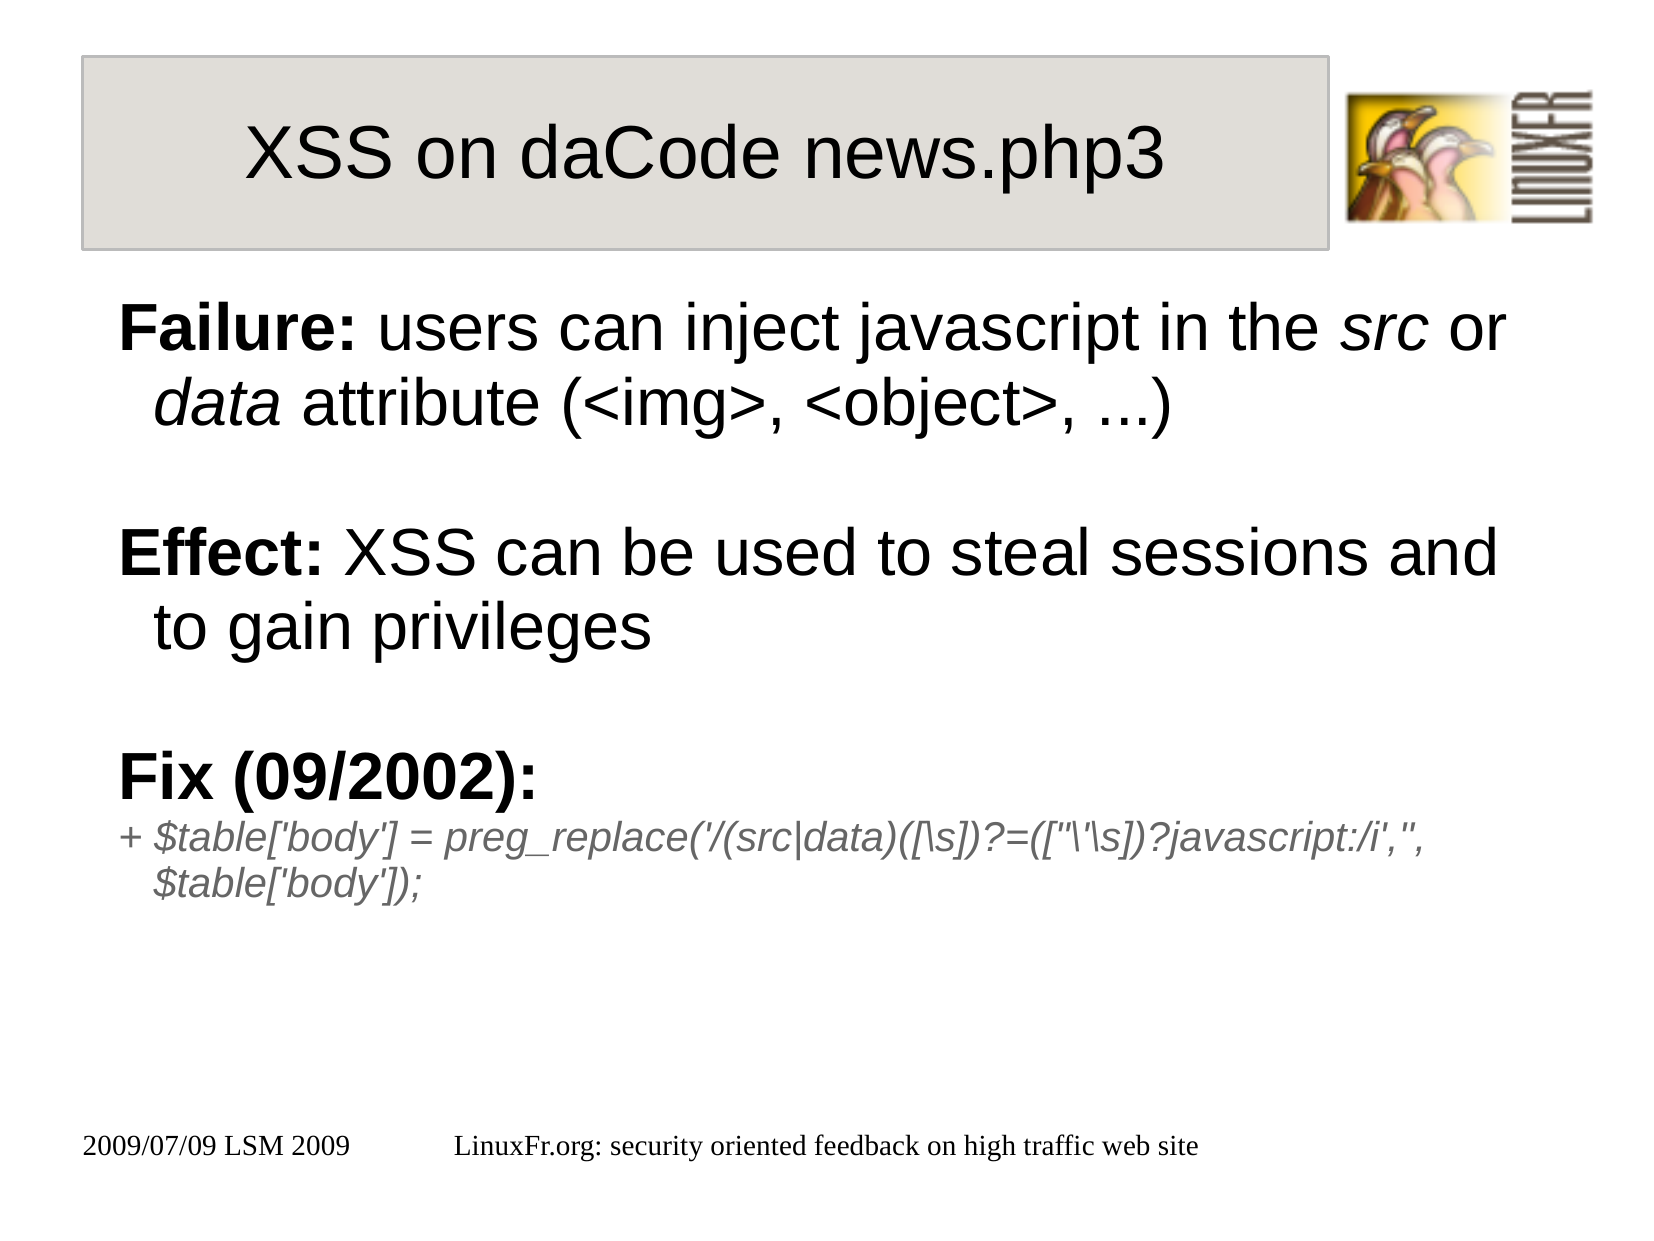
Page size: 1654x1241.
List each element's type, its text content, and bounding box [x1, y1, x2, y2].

subtitle Failure: users can inject javascript in the src or data attribute (<img>, <object>, ...) Effect: XSS can be used to steal sessions and to gain privileges Fix (09/2002): + $table['body'] = preg_replace('/(src|data)([\s])?=(["\'\s])?javascript:/i','',$table['body']); [82, 290, 1571, 1094]
title XSS on daCode news.php3 [82, 56, 1329, 250]
picture [1341, 88, 1601, 229]
